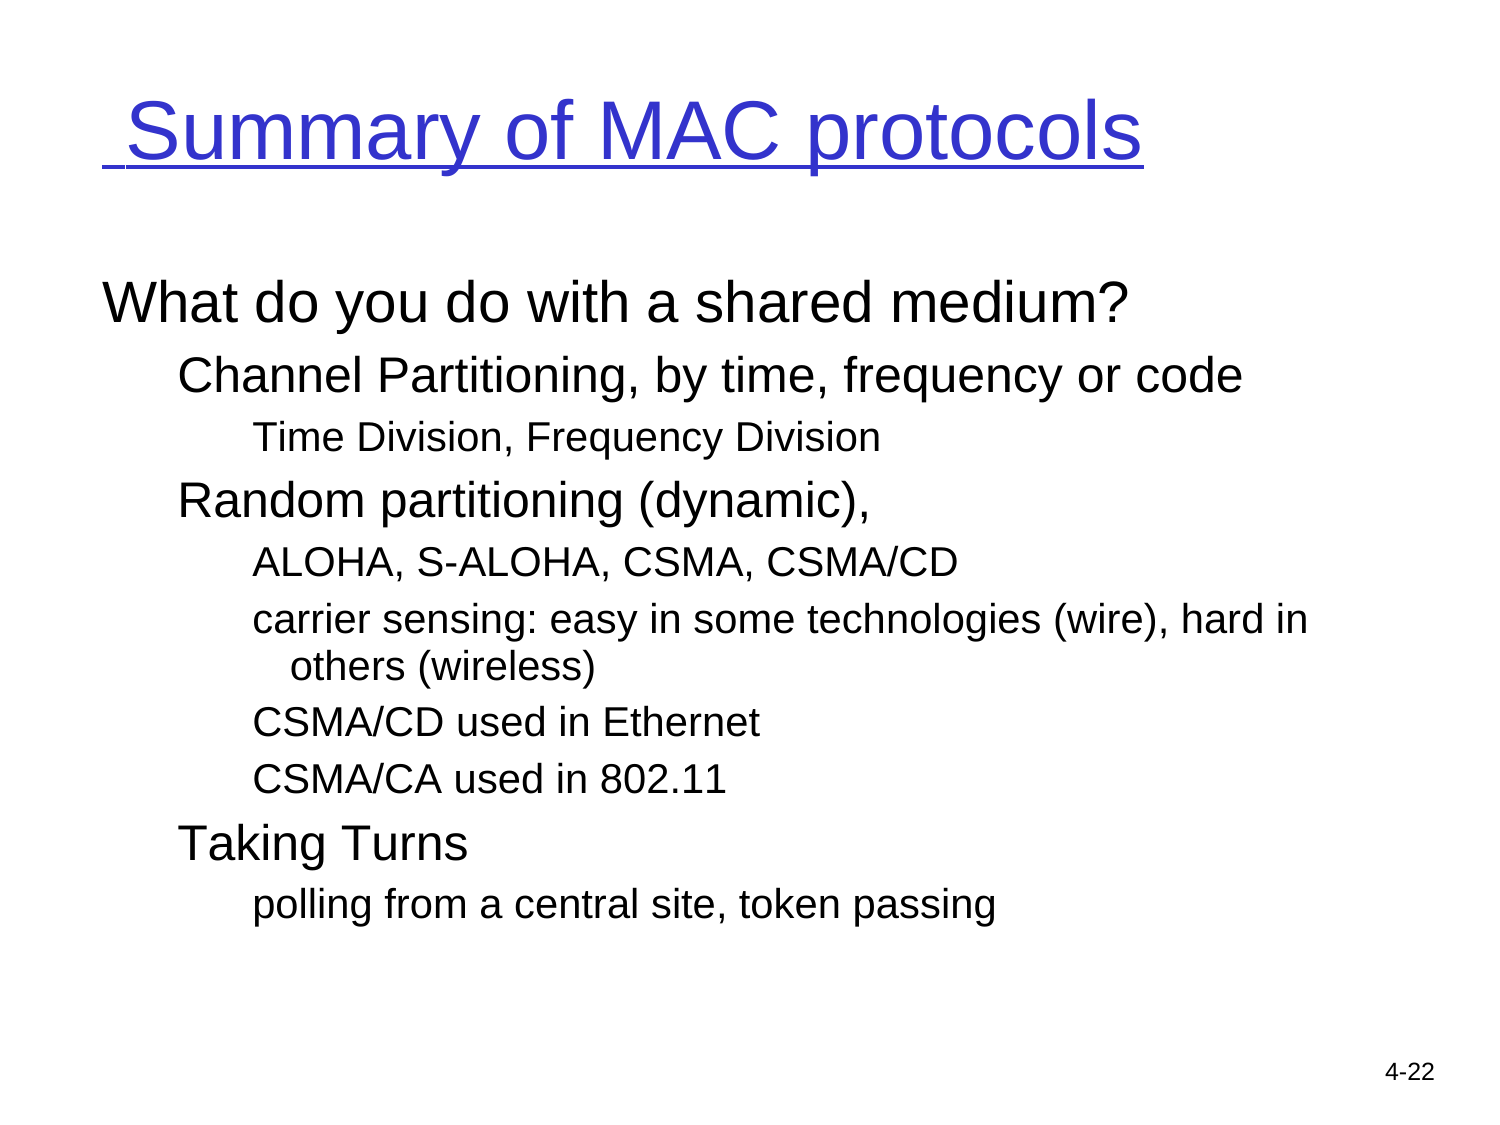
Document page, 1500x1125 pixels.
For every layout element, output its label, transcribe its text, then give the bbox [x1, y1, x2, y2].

list What do you do with a shared medium? Channel Partitioning, by time, frequency or code Time Division, Frequency Division Random partitioning (dynamic), ALOHA, S-ALOHA, CSMA, CSMA/CD carrier sensing: easy in some technologies (wire), hard in others (wireless) CSMA/CD used in Ethernet CSMA/CA used in 802.11 Taking Turns polling from a central site, token passing [87, 262, 1363, 1026]
title Summary of MAC protocols [87, 37, 1363, 225]
